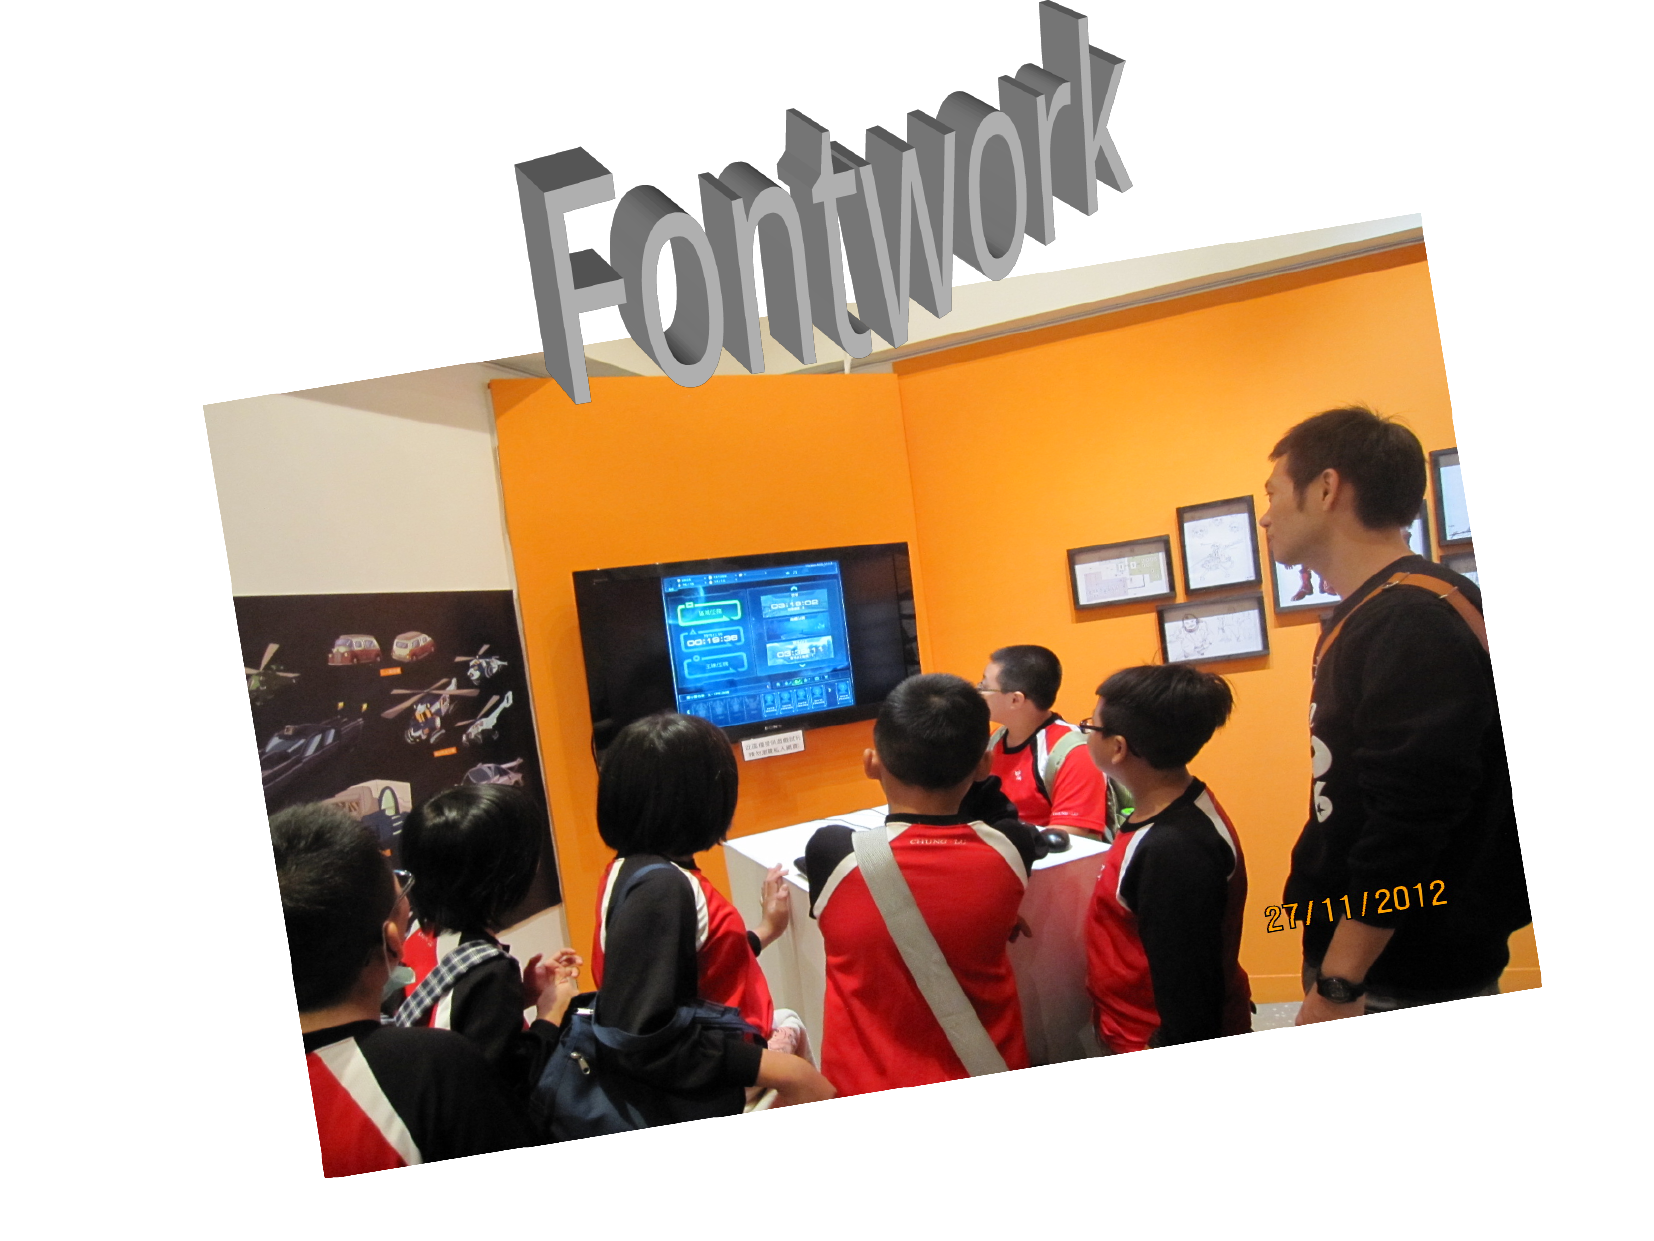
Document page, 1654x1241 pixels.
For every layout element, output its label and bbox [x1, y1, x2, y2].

picture [847, 301, 860, 320]
picture [202, 212, 1542, 1178]
